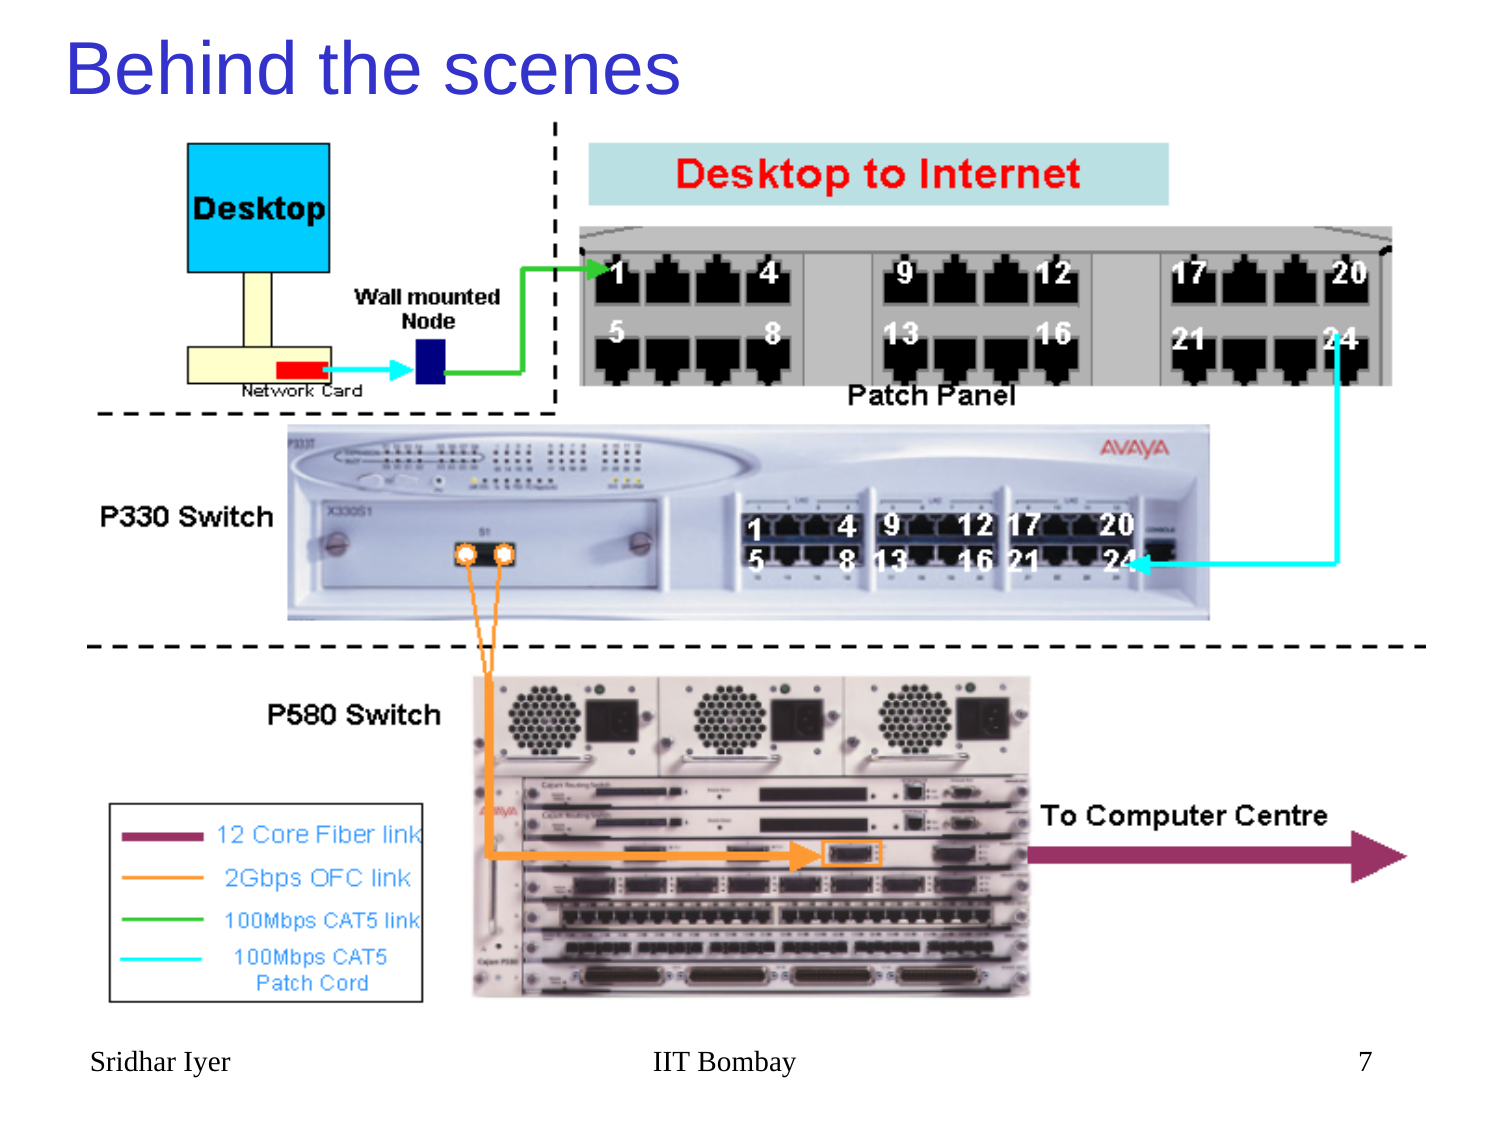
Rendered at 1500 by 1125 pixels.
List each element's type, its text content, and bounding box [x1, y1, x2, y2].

title Behind the scenes [50, 0, 1326, 138]
picture [87, 112, 1426, 1051]
